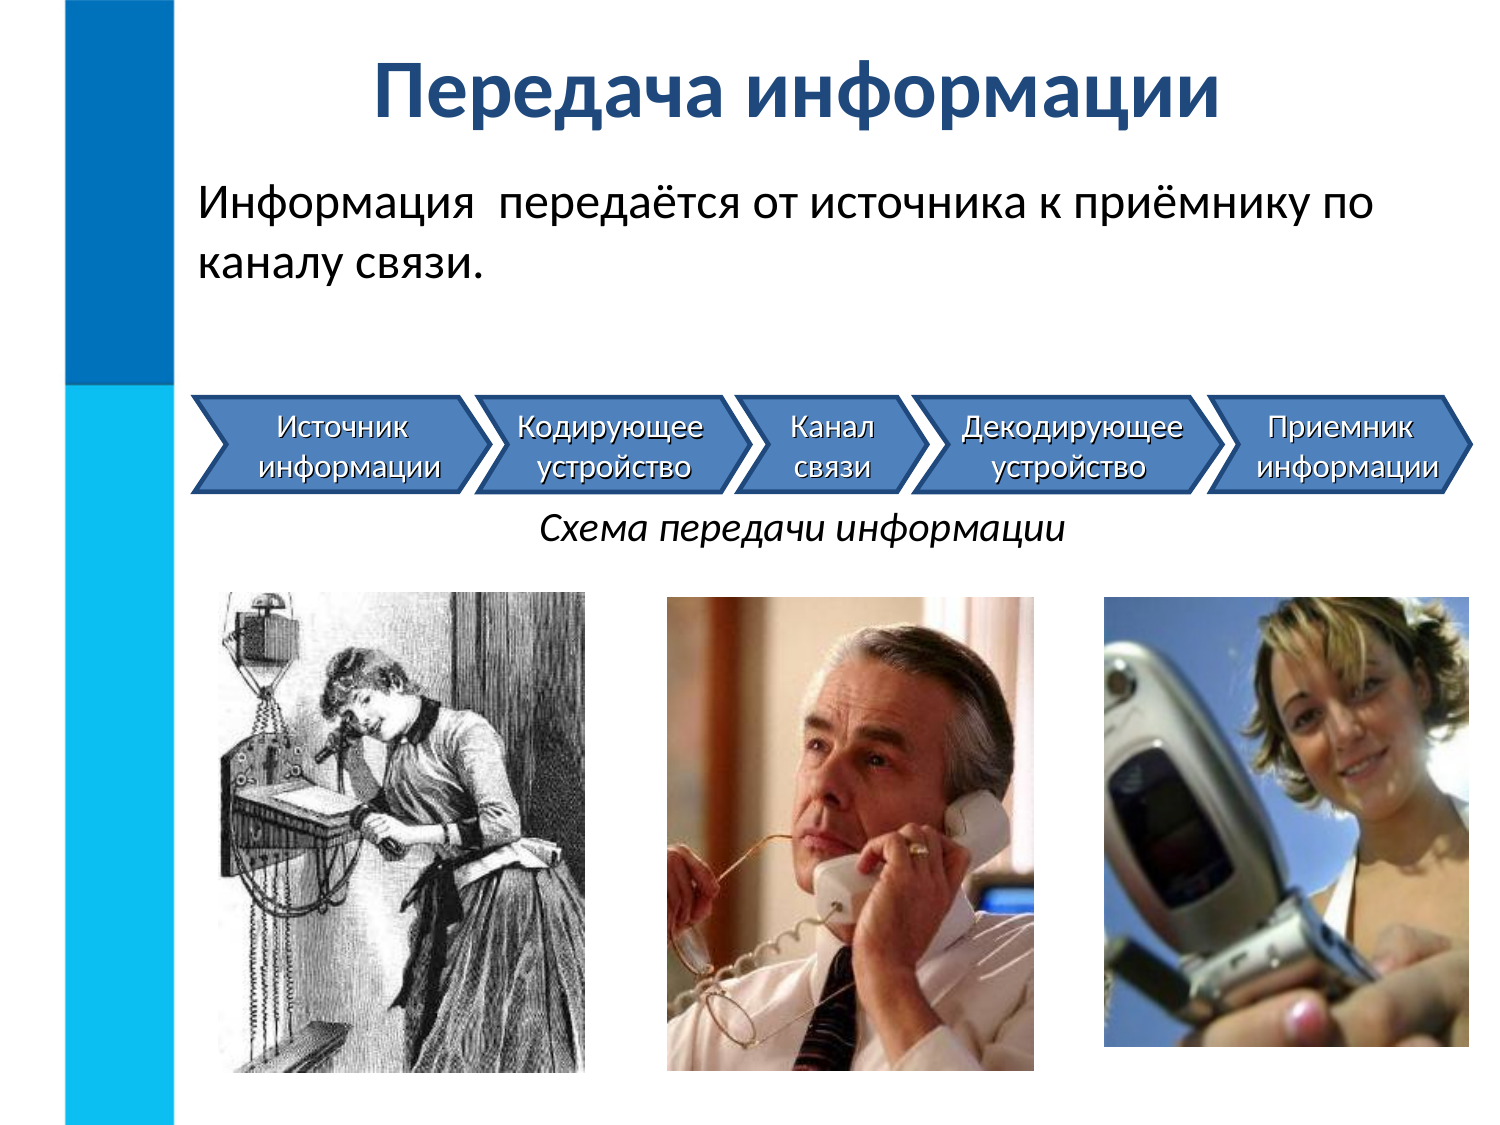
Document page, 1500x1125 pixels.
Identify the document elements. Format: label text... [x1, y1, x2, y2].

text_box Канал связи [738, 397, 928, 492]
text_box Схема передачи информации [171, 491, 1436, 558]
picture [0, 0, 1500, 1125]
text_box Информация передаётся от источника к приёмнику по каналу связи. [183, 160, 1448, 297]
text_box Приемник информации [1210, 397, 1471, 492]
text_box Кодирующее устройство [478, 397, 751, 492]
text_box Источник информации [194, 397, 491, 492]
text_box Передача информации [171, 30, 1425, 138]
text_box Декодирующее устройство [915, 397, 1223, 492]
